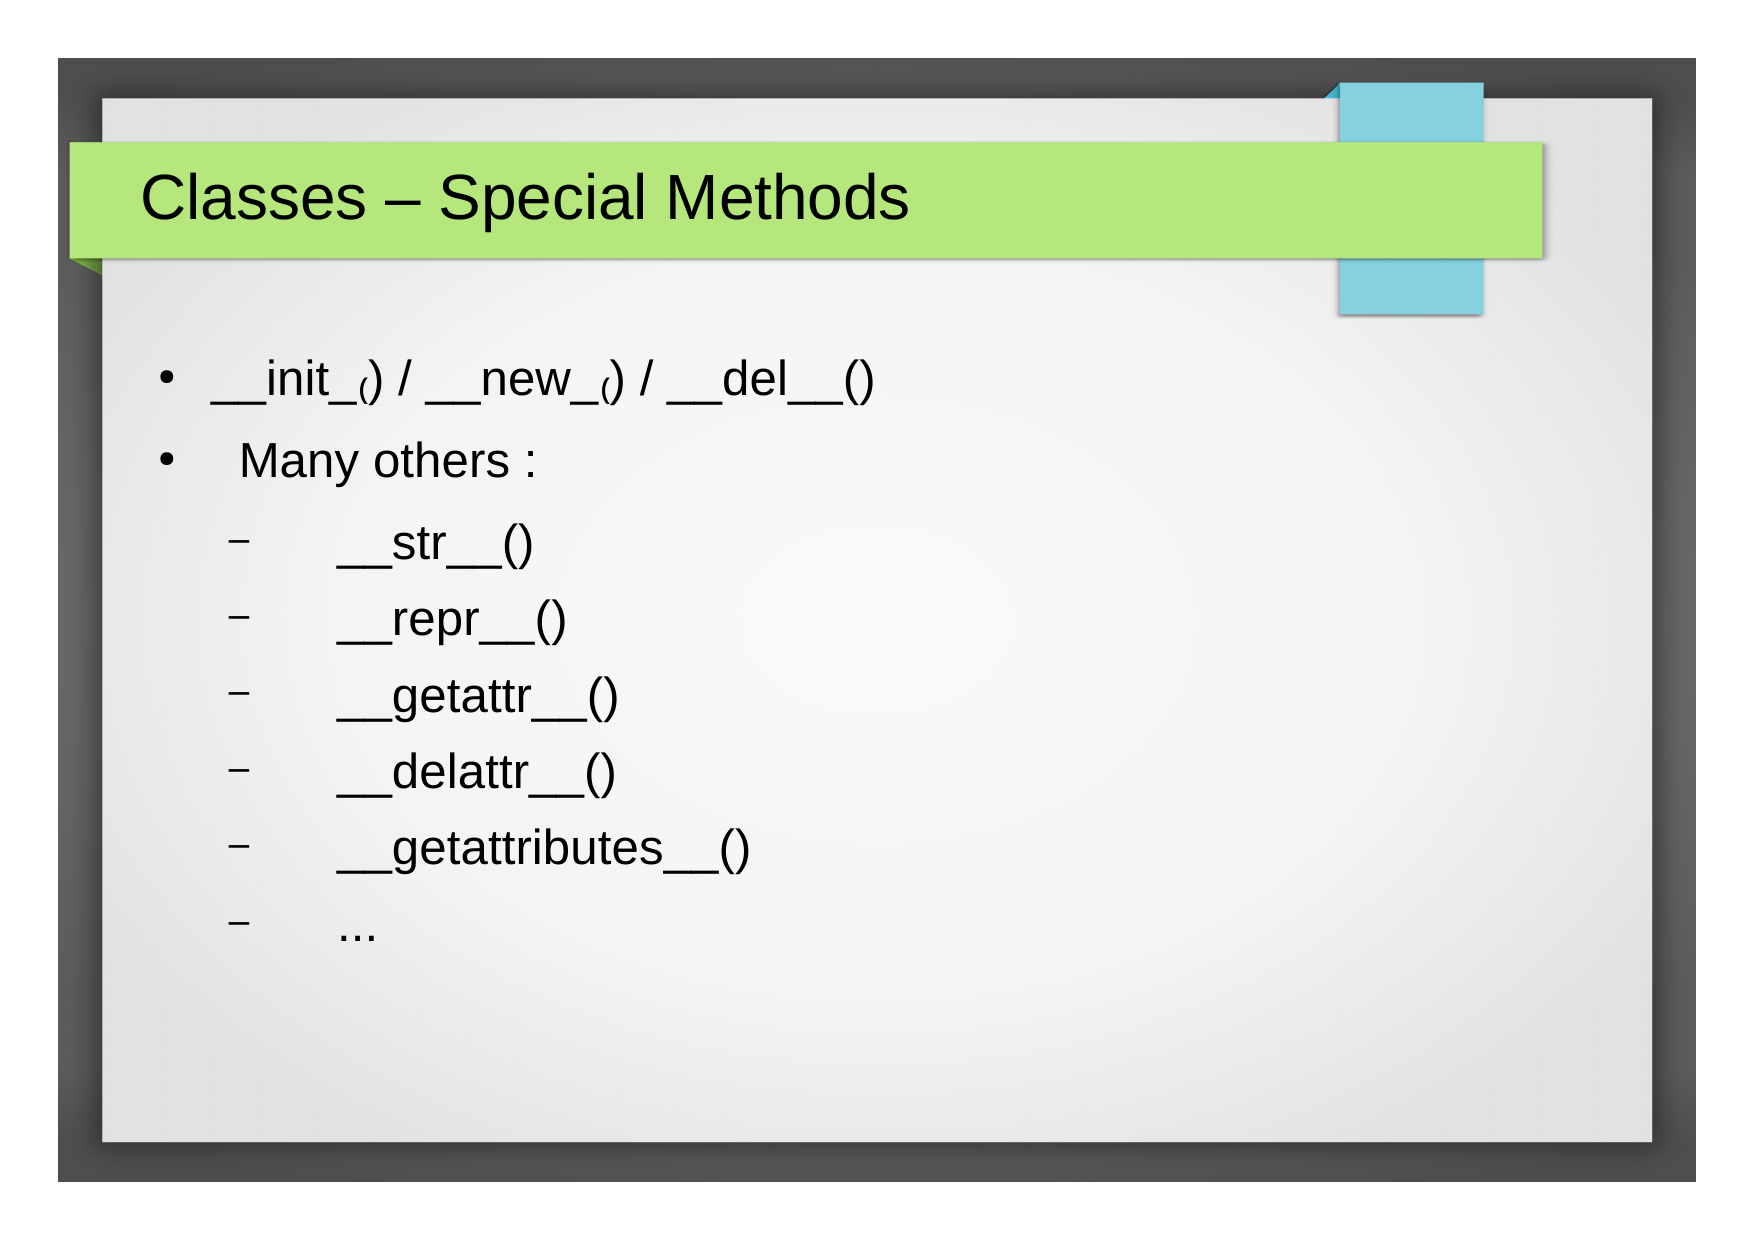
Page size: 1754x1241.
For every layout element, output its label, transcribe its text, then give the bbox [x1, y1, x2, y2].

list __init_₍) / __new_₍) / __del__() Many others : __str__() __repr__() __getattr__() __delattr__() __getattributes__() ... [140, 325, 1614, 978]
title Classes – Special Methods [140, 144, 1310, 251]
picture [58, 58, 1696, 1182]
